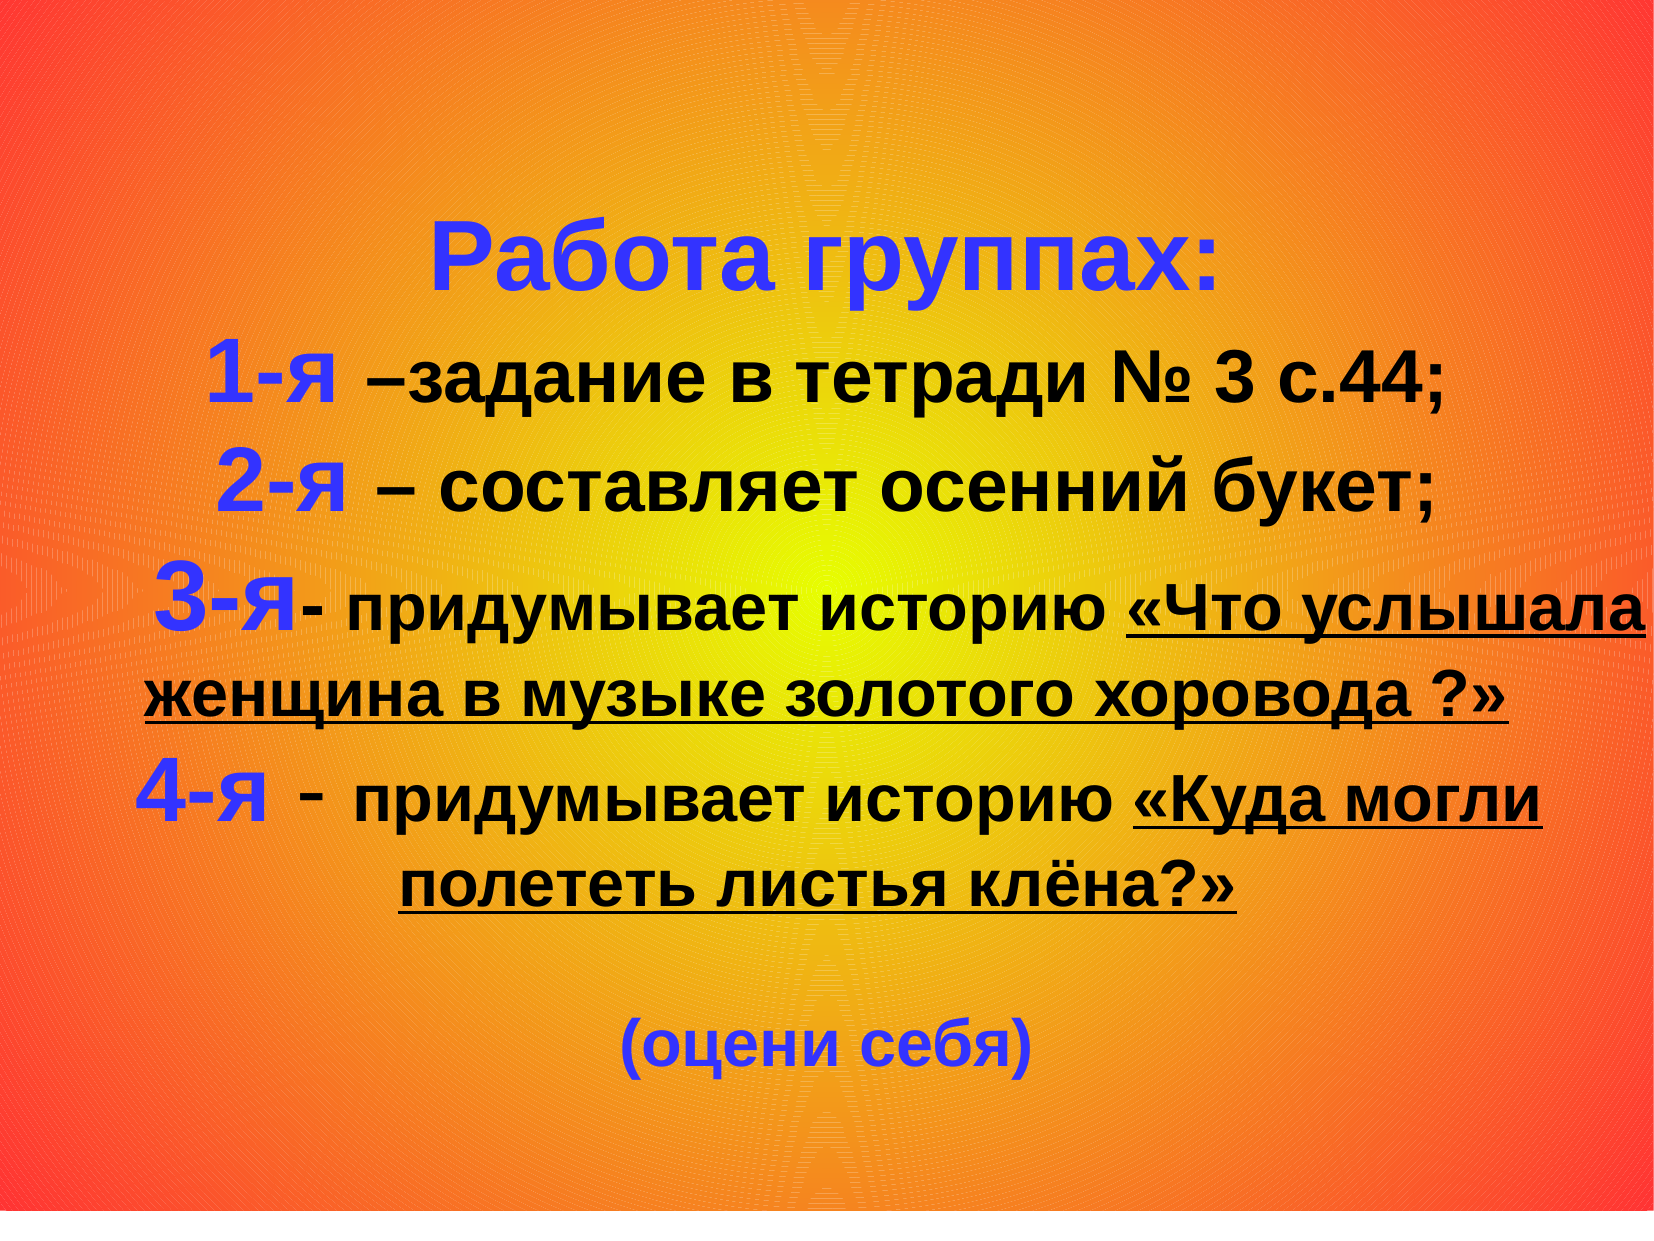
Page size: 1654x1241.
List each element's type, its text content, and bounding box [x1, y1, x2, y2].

title Работа группах: 1-я –задание в тетради № 3 с.44; 2-я – составляет осенний букет; 3-я- придумывает историю «Что услышала женщина в музыке золотого хоровода ?» 4-я - придумывает историю «Куда могли полететь листья клёна?» (оцени себя) [0, 0, 1654, 1211]
